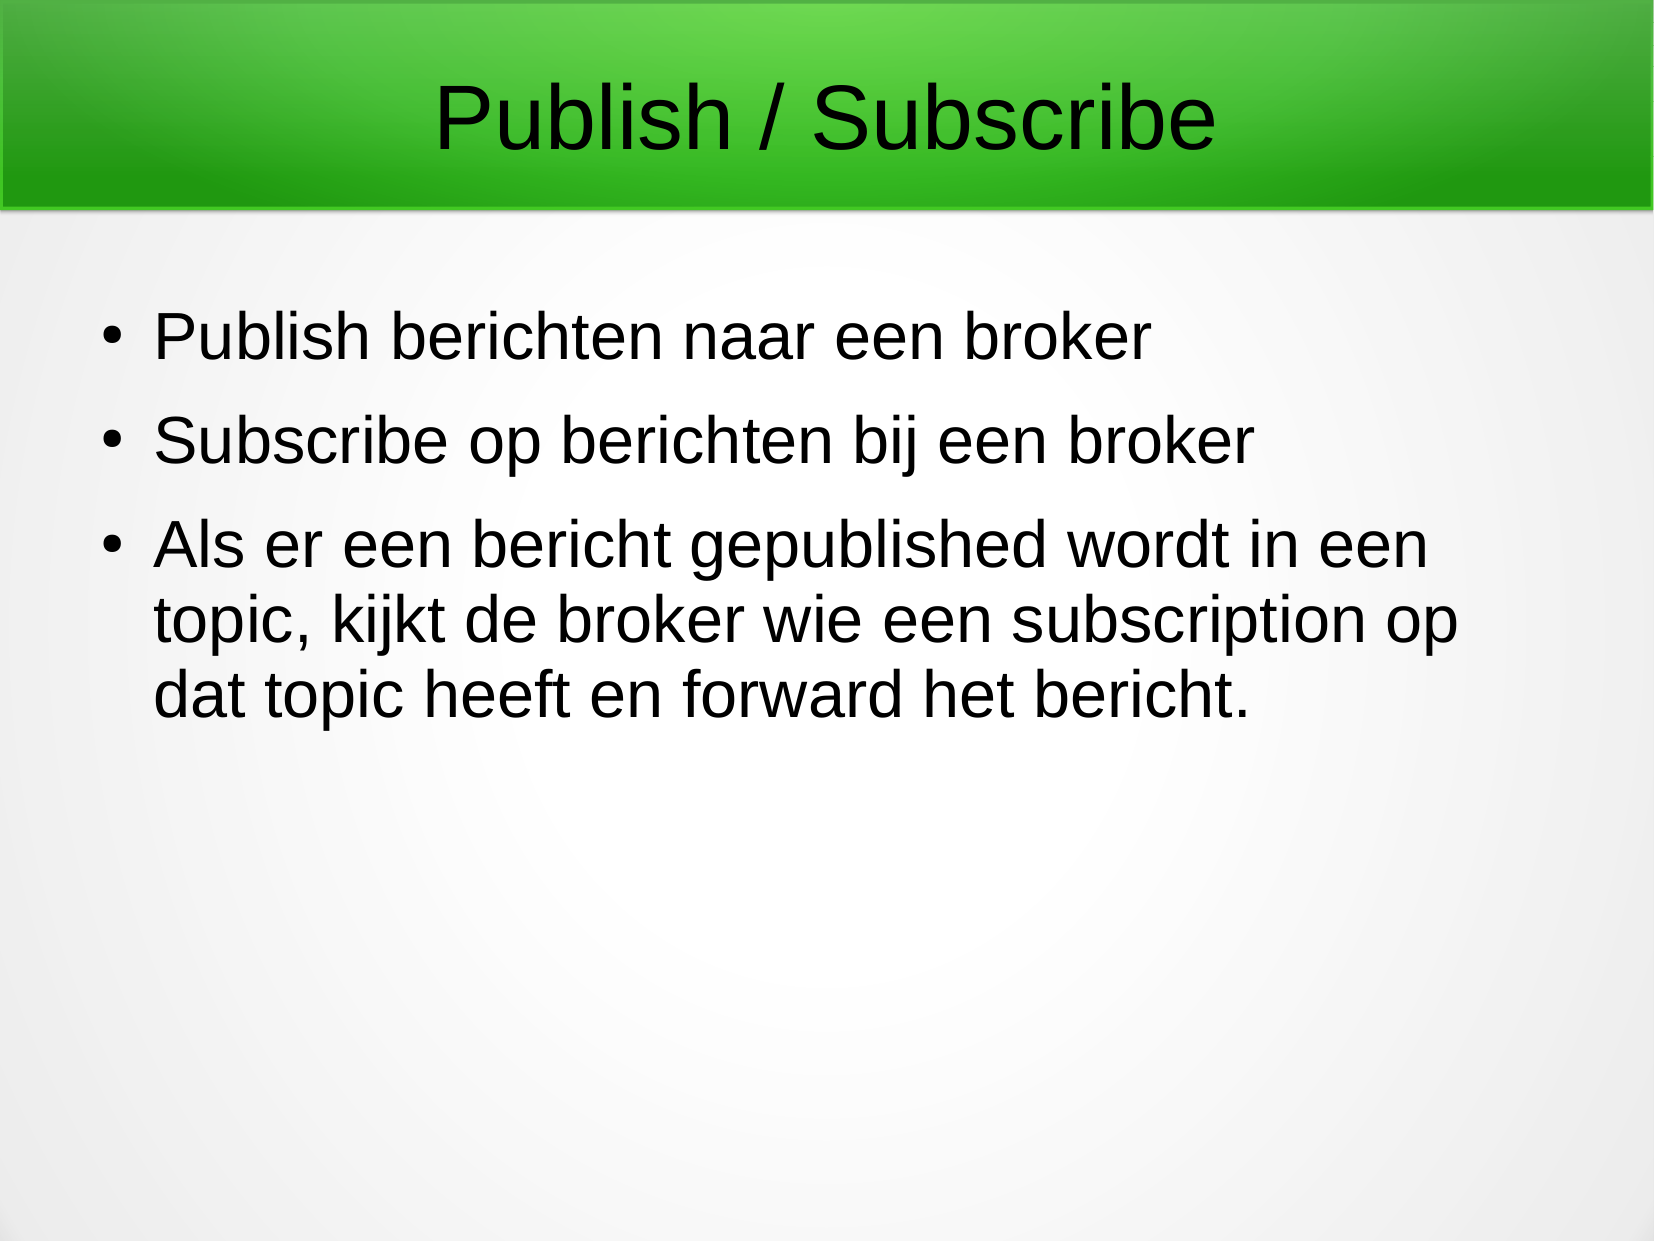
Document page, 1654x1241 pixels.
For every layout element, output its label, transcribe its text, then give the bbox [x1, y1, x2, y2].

list Publish berichten naar een broker Subscribe op berichten bij een broker Als er een bericht gepublished wordt in een topic, kijkt de broker wie een subscription op dat topic heeft en forward het bericht. [82, 299, 1571, 1019]
title Publish / Subscribe [82, 47, 1571, 189]
